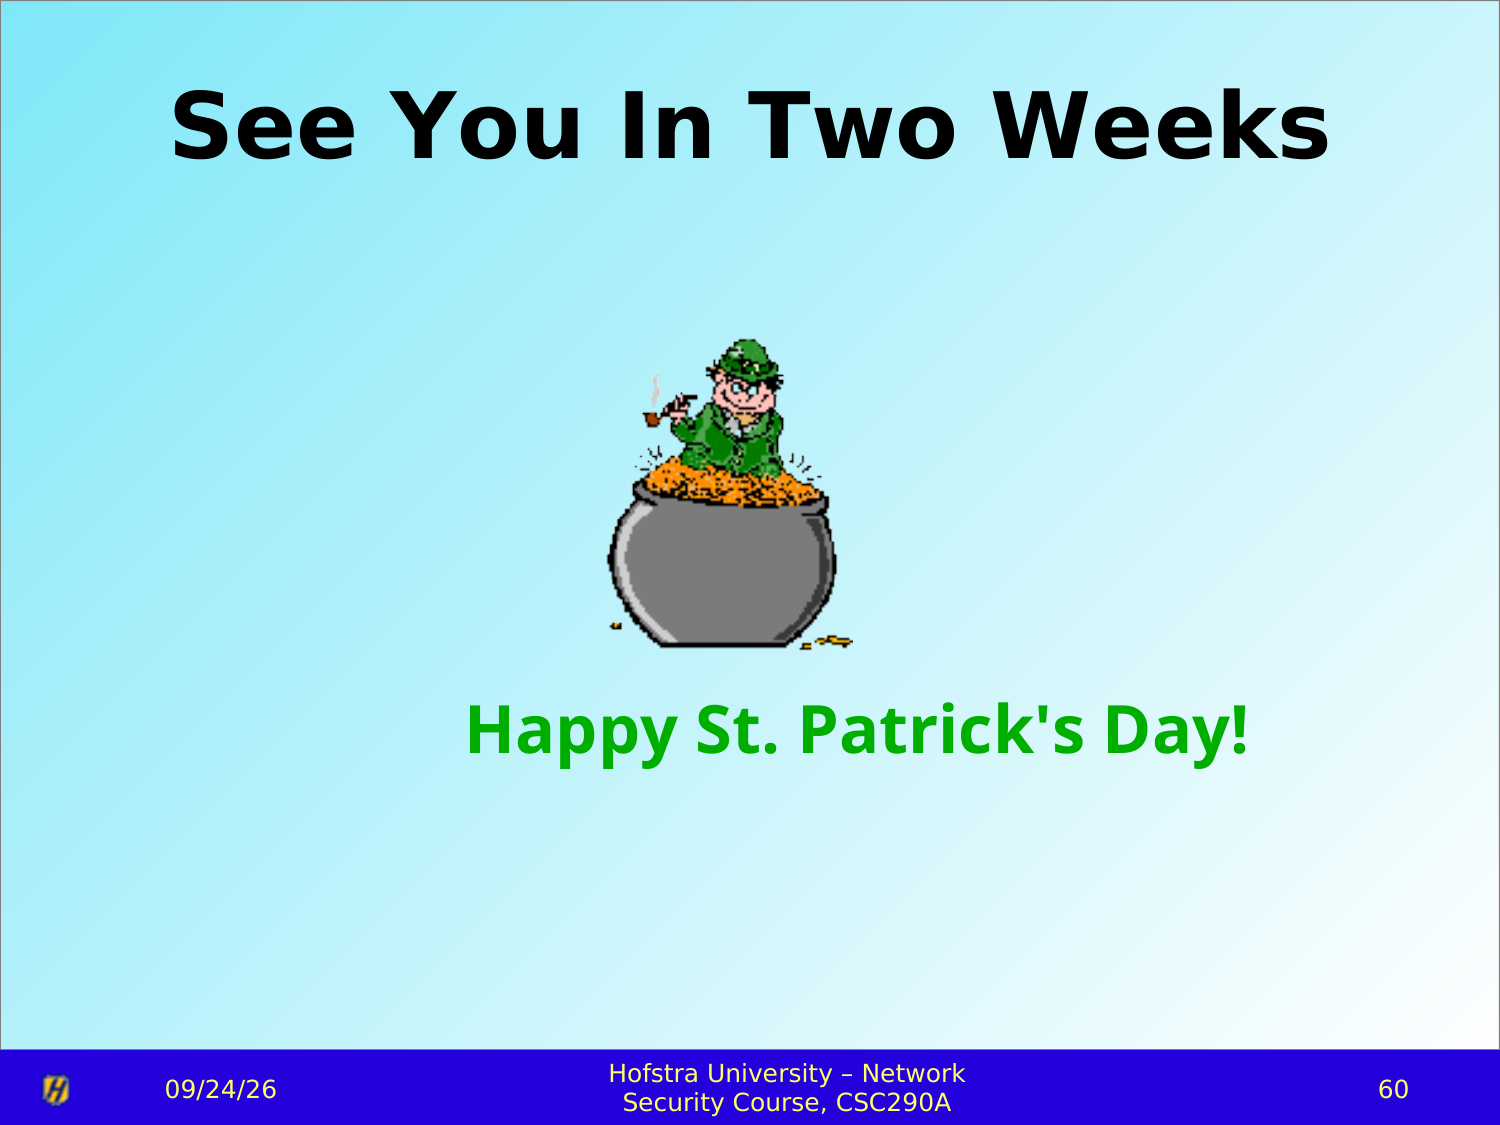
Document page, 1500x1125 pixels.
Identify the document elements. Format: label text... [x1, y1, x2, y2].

picture [37, 1072, 76, 1110]
text_box Happy St. Patrick's Day! [450, 675, 1082, 771]
title See You In Two Weeks [71, 70, 1431, 184]
picture [600, 337, 853, 656]
